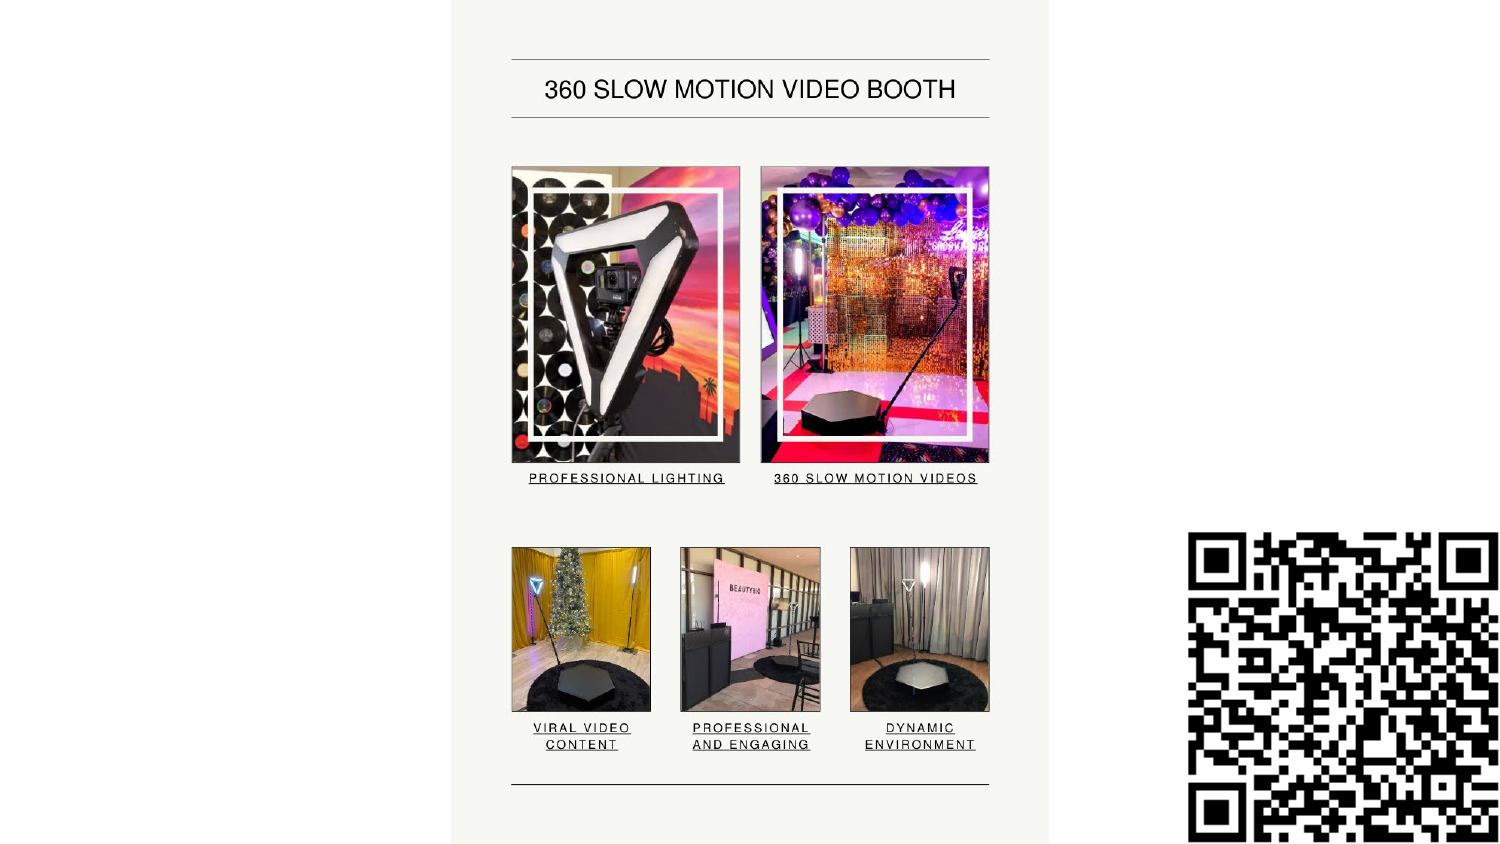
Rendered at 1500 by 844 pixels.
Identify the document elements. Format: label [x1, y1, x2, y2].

picture [451, 0, 1049, 844]
picture [1187, 531, 1500, 844]
